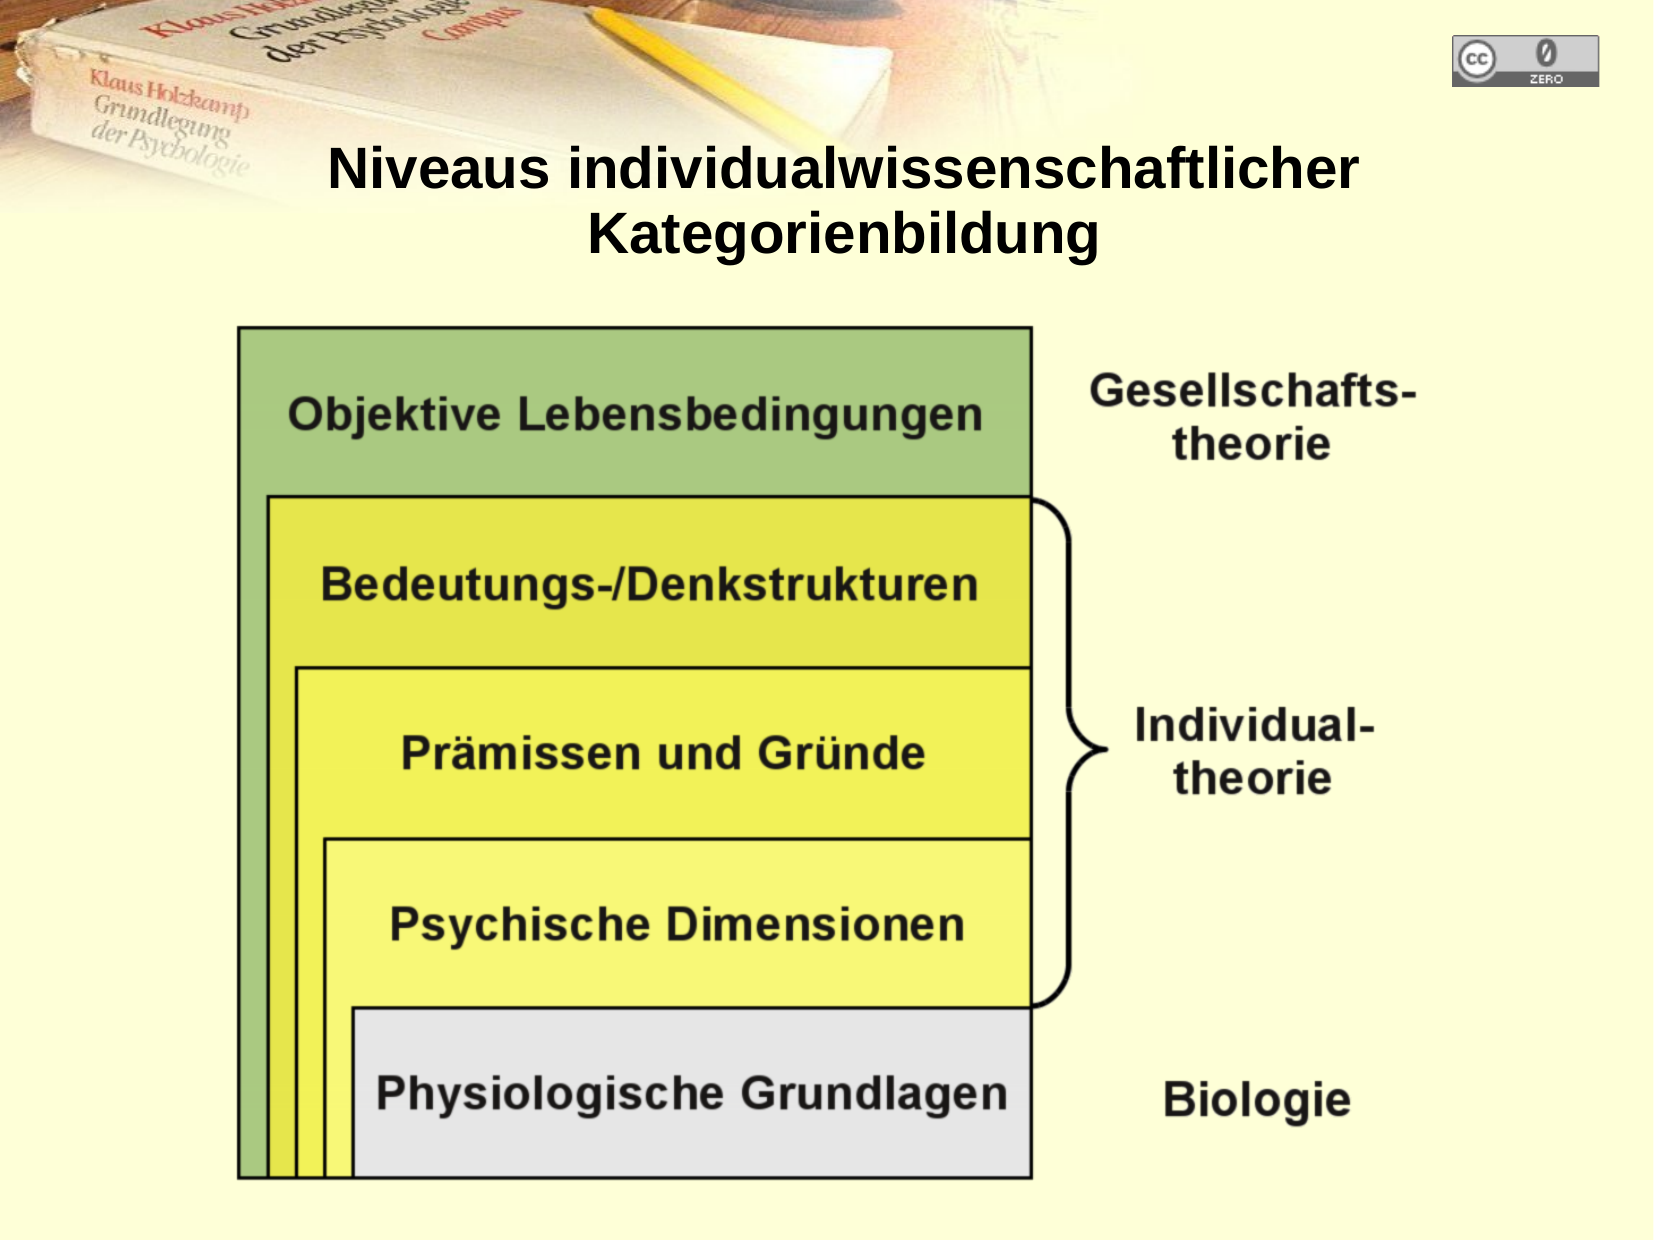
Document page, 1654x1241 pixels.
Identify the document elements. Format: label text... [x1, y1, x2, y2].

picture [0, 0, 1156, 213]
title Niveaus individualwissenschaftlicher Kategorienbildung [82, 124, 1607, 278]
picture [1452, 35, 1600, 87]
picture [236, 325, 1418, 1182]
